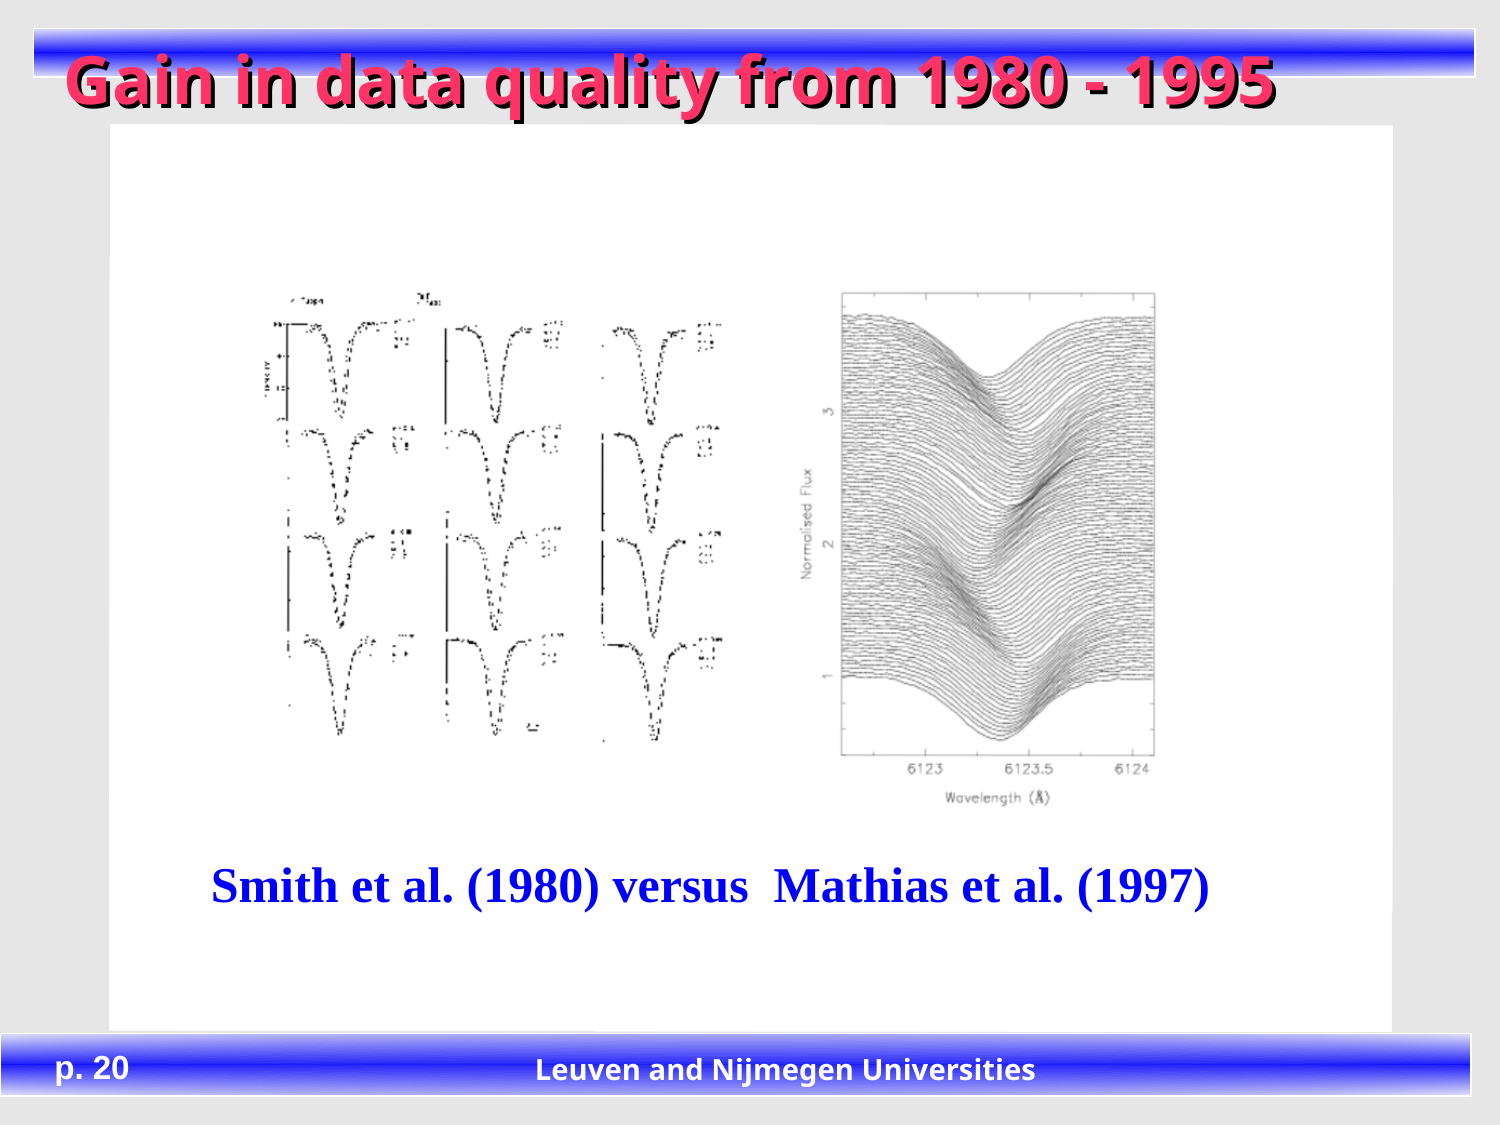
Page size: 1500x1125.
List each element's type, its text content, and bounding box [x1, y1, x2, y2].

title Gain in data quality from 1980 - 1995 [64, 20, 1500, 137]
text_box Smith et al. (1980) versus Mathias et al. (1997) [210, 858, 1412, 914]
picture [108, 123, 1393, 1032]
title Moment method: Briquet & Aerts (2003) [1034, 1070, 1470, 1074]
title Moment method: Briquet & Aerts (2003) [125, 1055, 1470, 1059]
